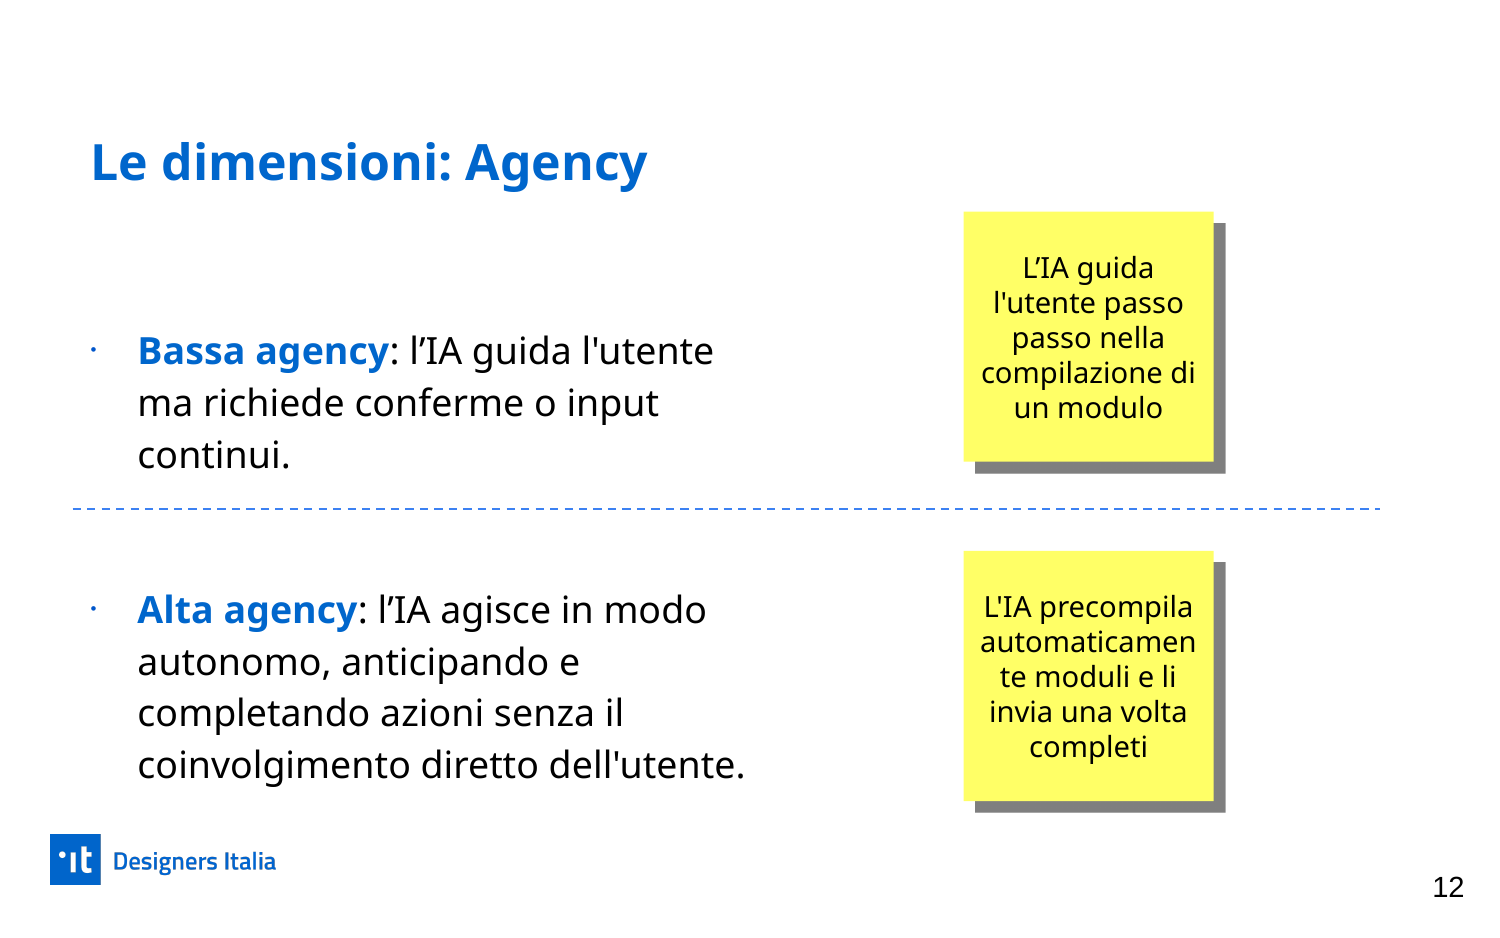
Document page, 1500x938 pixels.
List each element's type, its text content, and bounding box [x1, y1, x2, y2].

picture [50, 834, 289, 885]
text_box Le dimensioni: Agency [75, 115, 782, 196]
slide_number <numero> [1389, 850, 1480, 922]
text_box L'IA precompila automaticamente moduli e li invia una volta completi [963, 550, 1214, 802]
text_box L’IA guida l'utente passo passo nella compilazione di un modulo [963, 211, 1214, 462]
text_box Bassa agency: l’IA guida l'utente ma richiede conferme o input continui. Alta agency: l’IA agisce in modo autonomo, anticipando e completando azioni senza il coinvolgimento diretto dell'utente. [75, 208, 782, 853]
